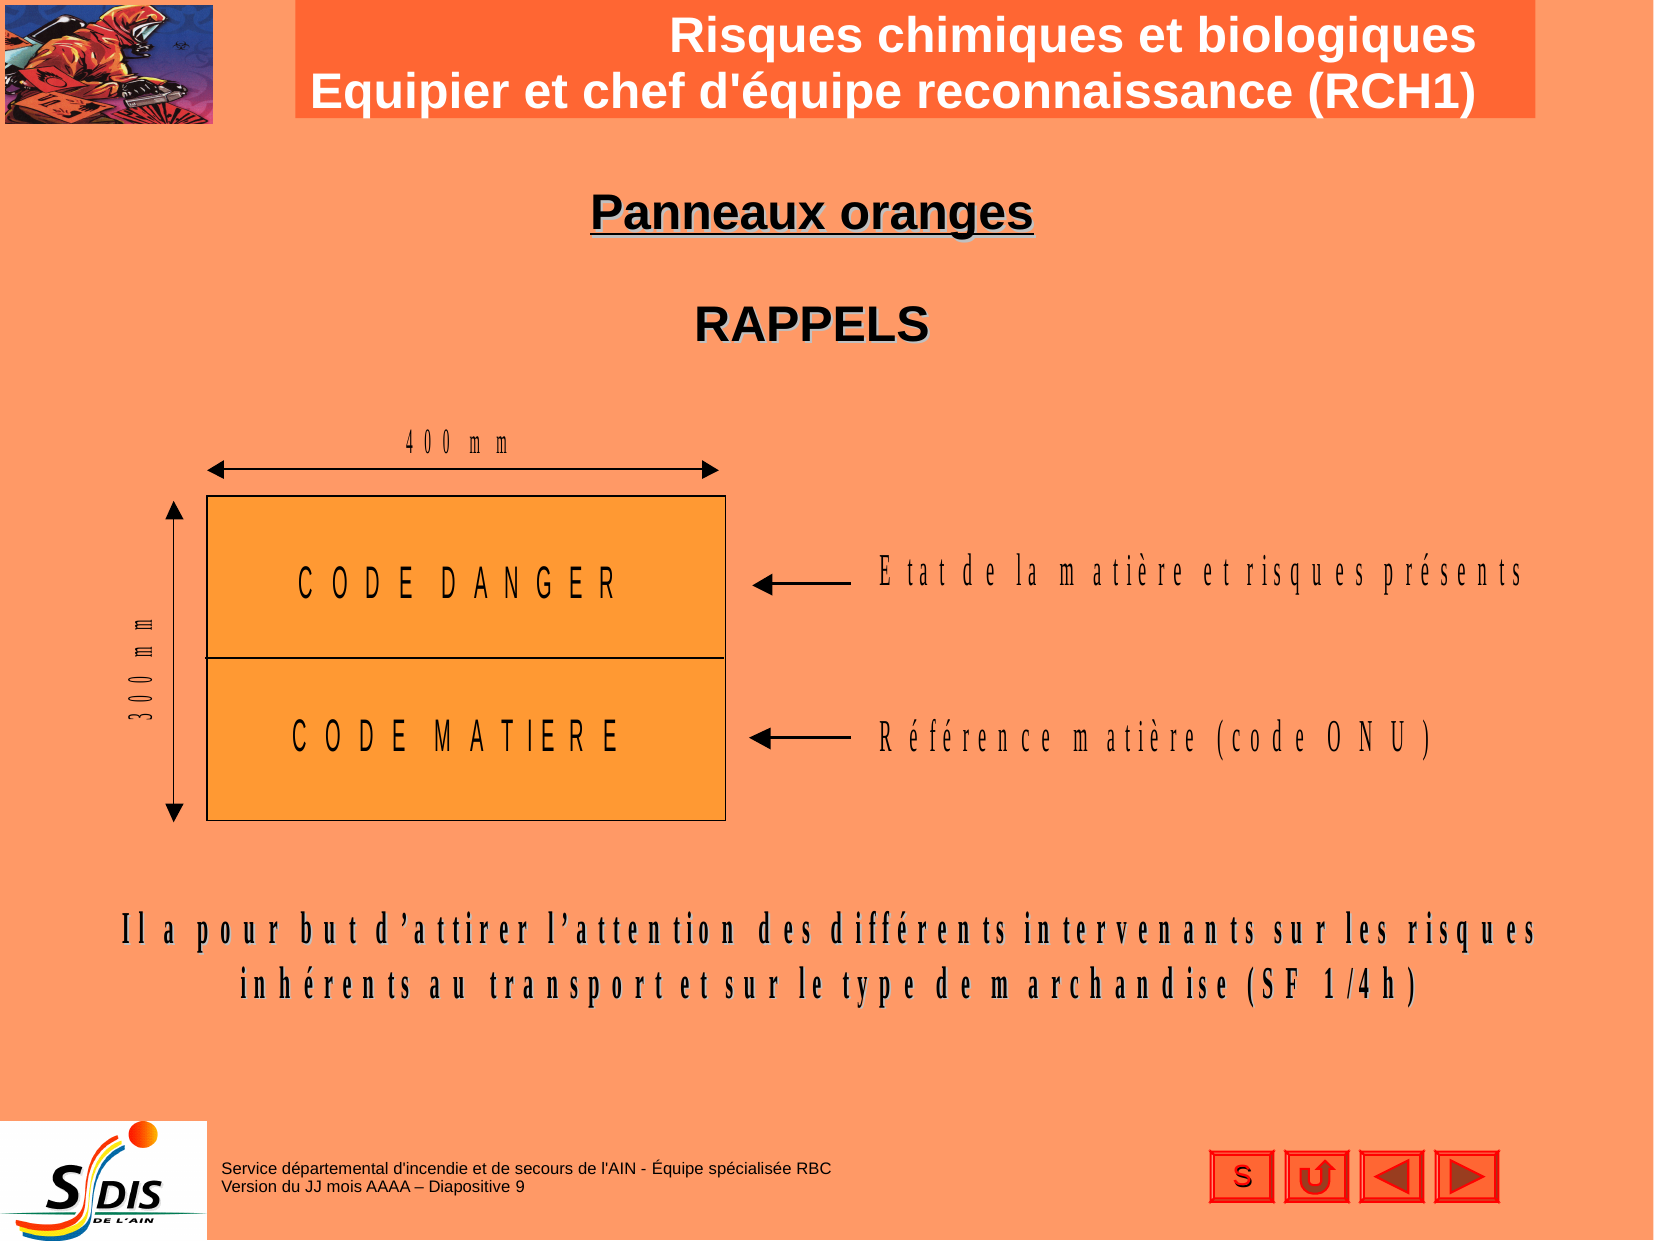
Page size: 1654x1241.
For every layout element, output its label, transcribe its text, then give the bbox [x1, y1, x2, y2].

text_box [1362, 1151, 1424, 1202]
text_box S [1217, 1151, 1267, 1200]
text_box Panneaux oranges RAPPELS [118, 177, 1506, 409]
picture [103, 409, 1557, 1017]
picture [5, 5, 213, 124]
text_box [1212, 1151, 1274, 1202]
text_box [1287, 1151, 1349, 1202]
picture [0, 1121, 207, 1241]
text_box [1437, 1151, 1499, 1202]
